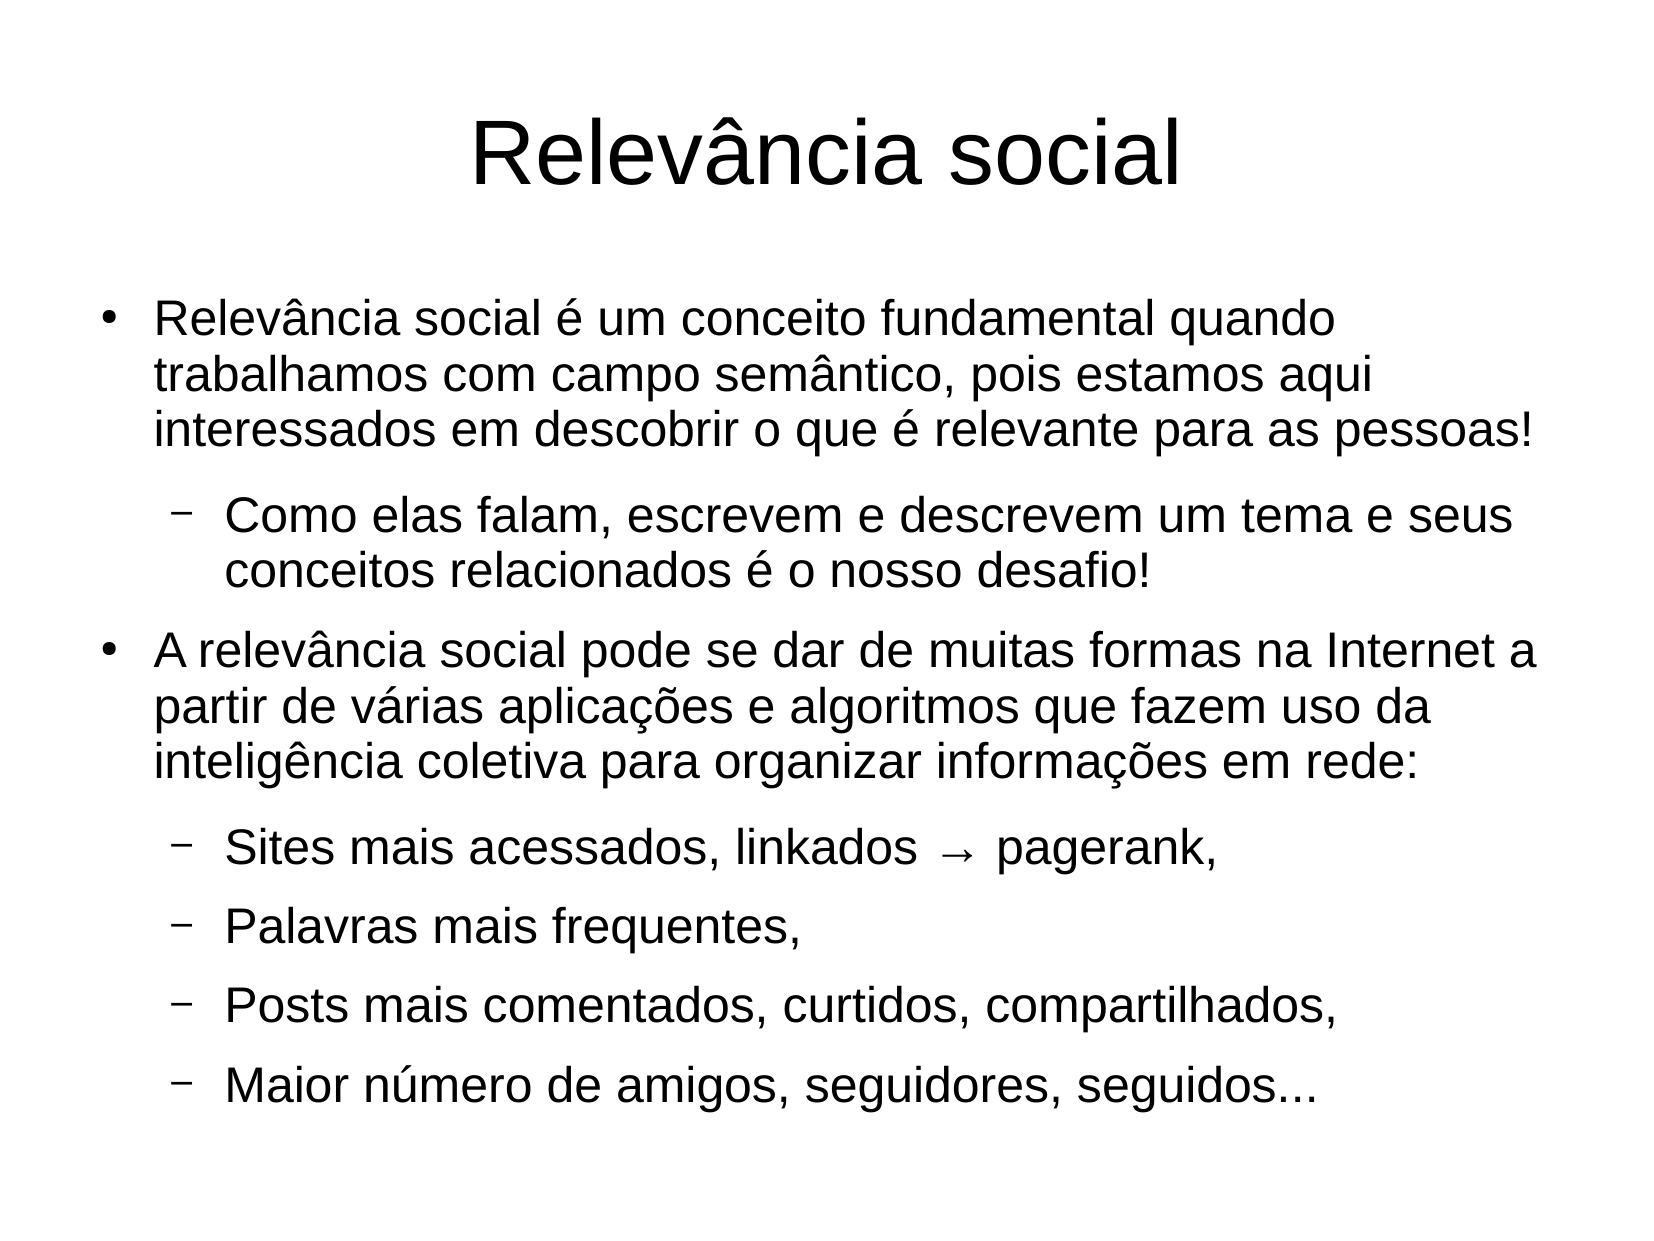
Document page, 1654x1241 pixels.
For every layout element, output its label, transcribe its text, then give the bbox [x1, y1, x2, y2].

list Relevância social é um conceito fundamental quando trabalhamos com campo semântico, pois estamos aqui interessados em descobrir o que é relevante para as pessoas! Como elas falam, escrevem e descrevem um tema e seus conceitos relacionados é o nosso desafio! A relevância social pode se dar de muitas formas na Internet a partir de várias aplicações e algoritmos que fazem uso da inteligência coletiva para organizar informações em rede: Sites mais acessados, linkados → pagerank, Palavras mais frequentes, Posts mais comentados, curtidos, compartilhados, Maior número de amigos, seguidores, seguidos... [82, 290, 1571, 1010]
title Relevância social [82, 49, 1571, 257]
